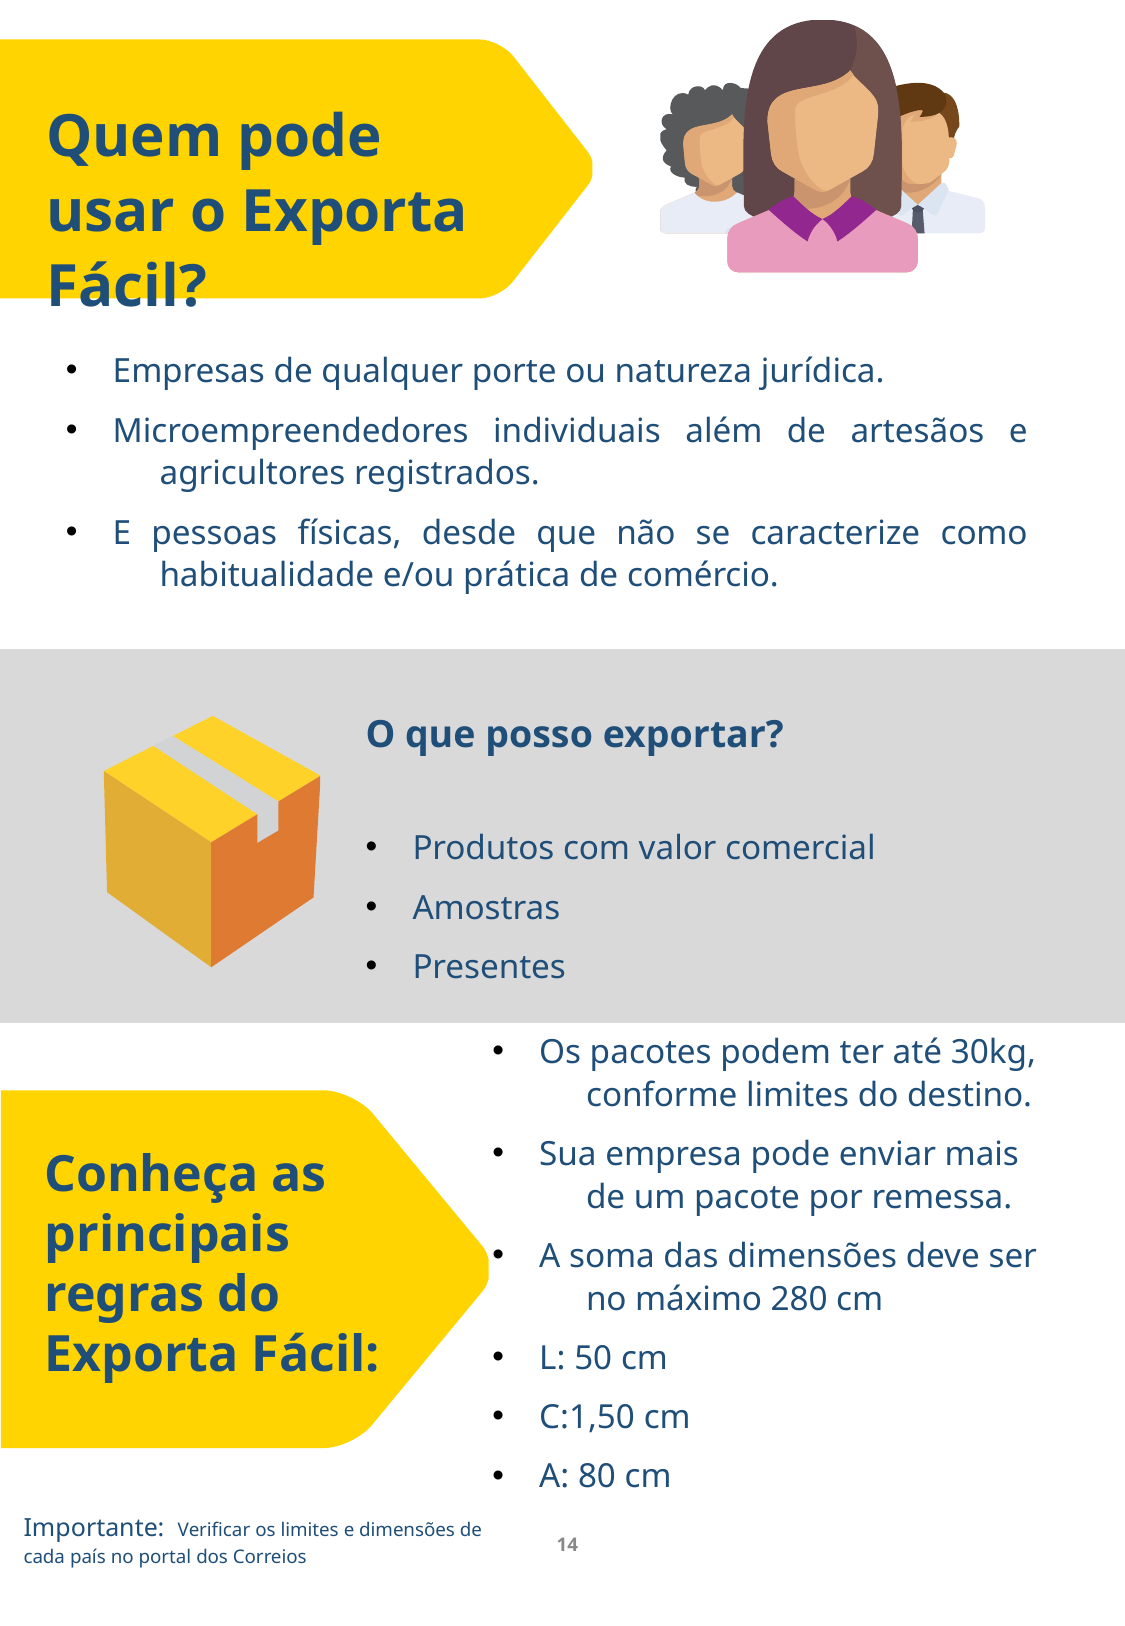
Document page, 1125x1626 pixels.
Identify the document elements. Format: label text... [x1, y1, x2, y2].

text_box Importante: Verificar os limites e dimensões de cada país no portal dos Correios [8, 1502, 542, 1625]
text_box Os pacotes podem ter até 30kg, conforme limites do destino. Sua empresa pode enviar mais de um pacote por remessa. A soma das dimensões deve ser no máximo 280 cm L: 50 cm C:1,50 cm A: 80 cm [477, 1020, 1077, 1502]
picture [0, 1089, 489, 1449]
text_box Empresas de qualquer porte ou natureza jurídica. Microempreendedores individuais além de artesãos e agricultores registrados. E pessoas físicas, desde que não se caracterize como habitualidade e/ou prática de comércio. [51, 339, 1044, 601]
text_box O que posso exportar? [351, 699, 1058, 762]
text_box Produtos com valor comercial Amostras Presentes [351, 760, 970, 993]
text_box <número> [542, 1502, 795, 1589]
text_box Conheça as principais regras do Exporta Fácil: [30, 1134, 432, 1390]
picture [103, 715, 321, 968]
picture [660, 20, 986, 274]
picture [0, 38, 593, 300]
text_box [0, 649, 1125, 1023]
text_box Quem pode usar o Exporta Fácil? [31, 86, 522, 325]
